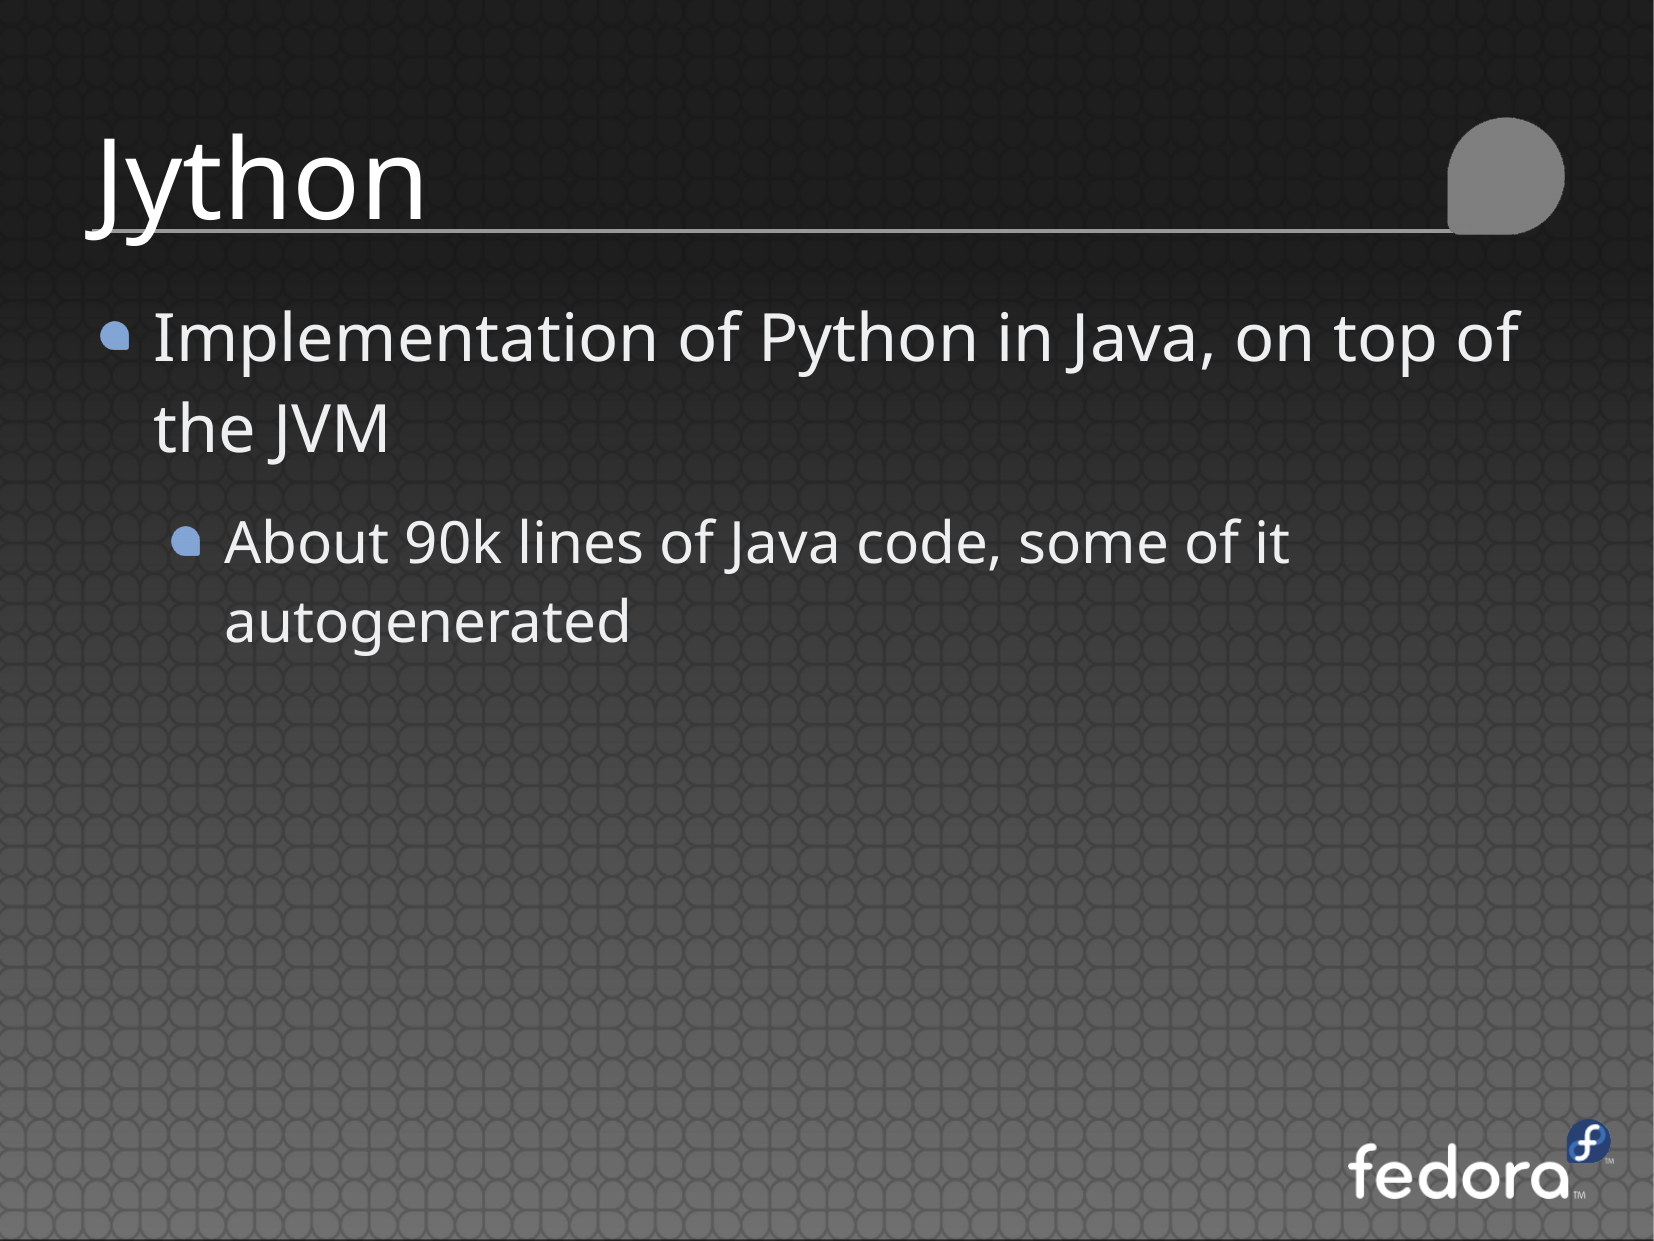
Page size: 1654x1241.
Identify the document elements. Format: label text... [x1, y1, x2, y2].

list Implementation of Python in Java, on top of the JVM About 90k lines of Java code, some of it autogenerated [82, 290, 1571, 1094]
picture [0, 0, 1654, 1241]
title Jython [94, 100, 1426, 251]
